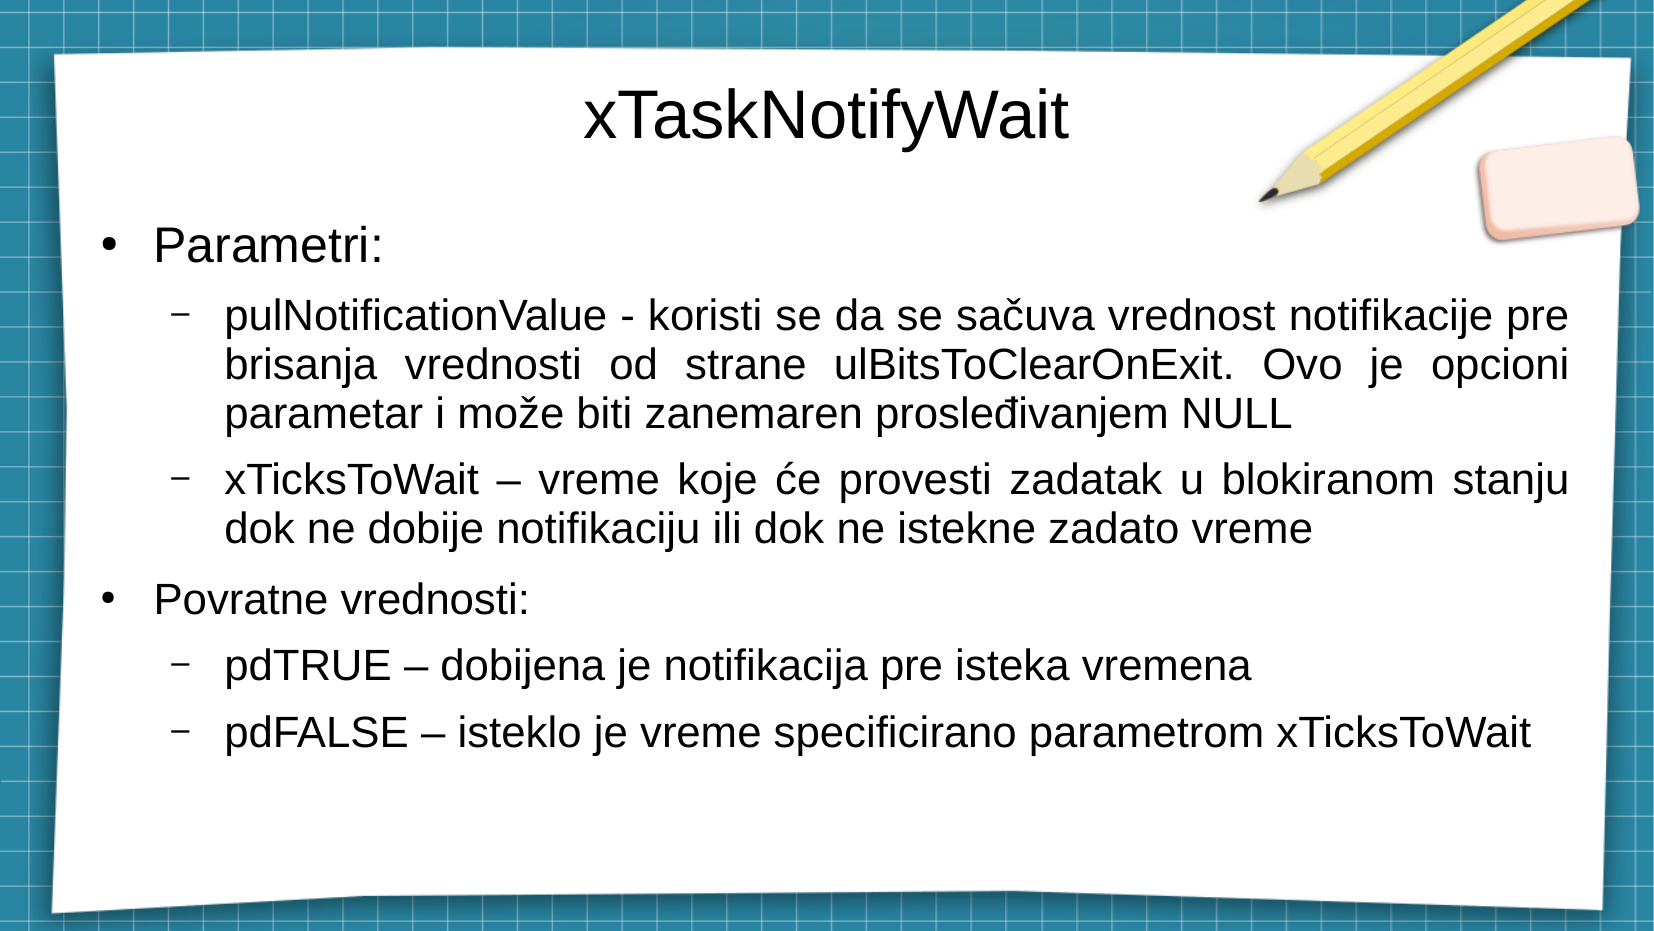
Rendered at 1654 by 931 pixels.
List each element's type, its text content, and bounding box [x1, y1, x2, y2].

picture [0, 0, 1654, 931]
title xTaskNotifyWait [82, 37, 1571, 193]
list Parametri: pulNotificationValue - koristi se da se sačuva vrednost notifikacije pre brisanja vrednosti od strane ulBitsToClearOnExit. Ovo je opcioni parametar i može biti zanemaren prosleđivanjem NULL xTicksToWait – vreme koje će provesti zadatak u blokiranom stanju dok ne dobije notifikaciju ili dok ne istekne zadato vreme Povratne vrednosti: pdTRUE – dobijena je notifikacija pre isteka vremena pdFALSE – isteklo je vreme specificirano parametrom xTicksToWait [82, 217, 1571, 826]
